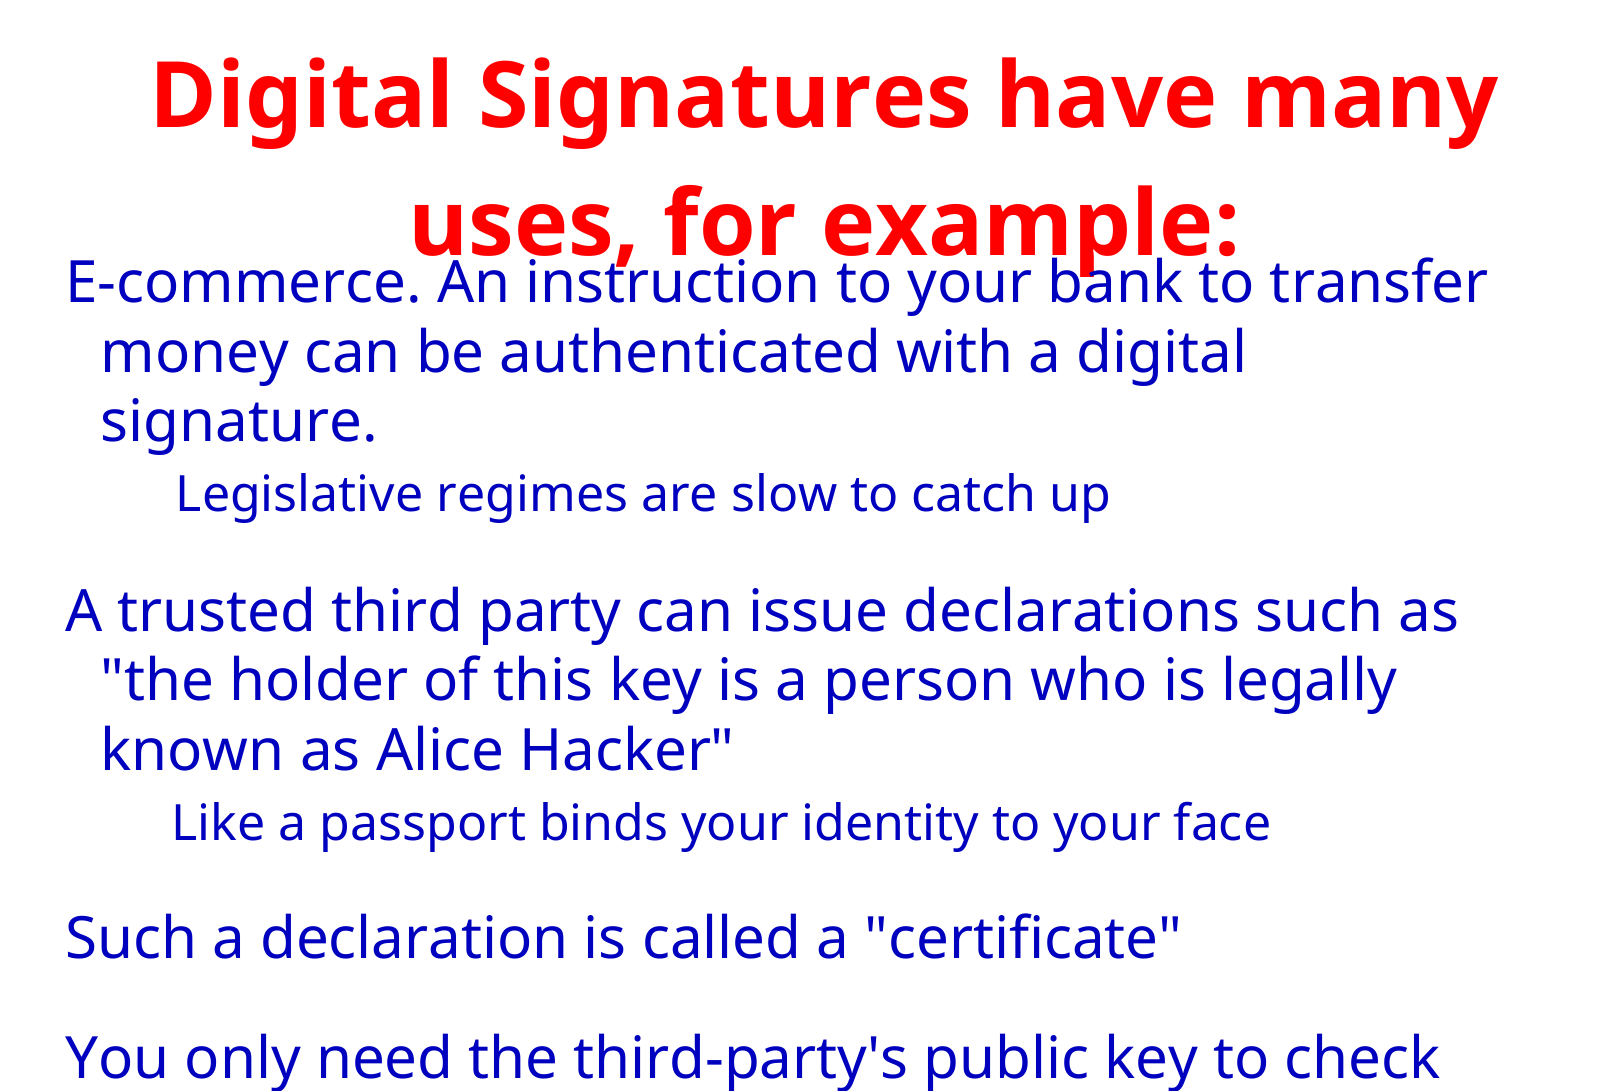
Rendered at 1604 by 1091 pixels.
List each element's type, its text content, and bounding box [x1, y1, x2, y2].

title Digital Signatures have many uses, for example: [121, 26, 1528, 235]
list E-commerce. An instruction to your bank to transfer money can be authenticated with a digital signature. Legislative regimes are slow to catch up A trusted third party can issue declarations such as "the holder of this key is a person who is legally known as Alice Hacker" Like a passport binds your identity to your face Such a declaration is called a "certificate" You only need the third-party's public key to check the signature [29, 246, 1528, 1091]
